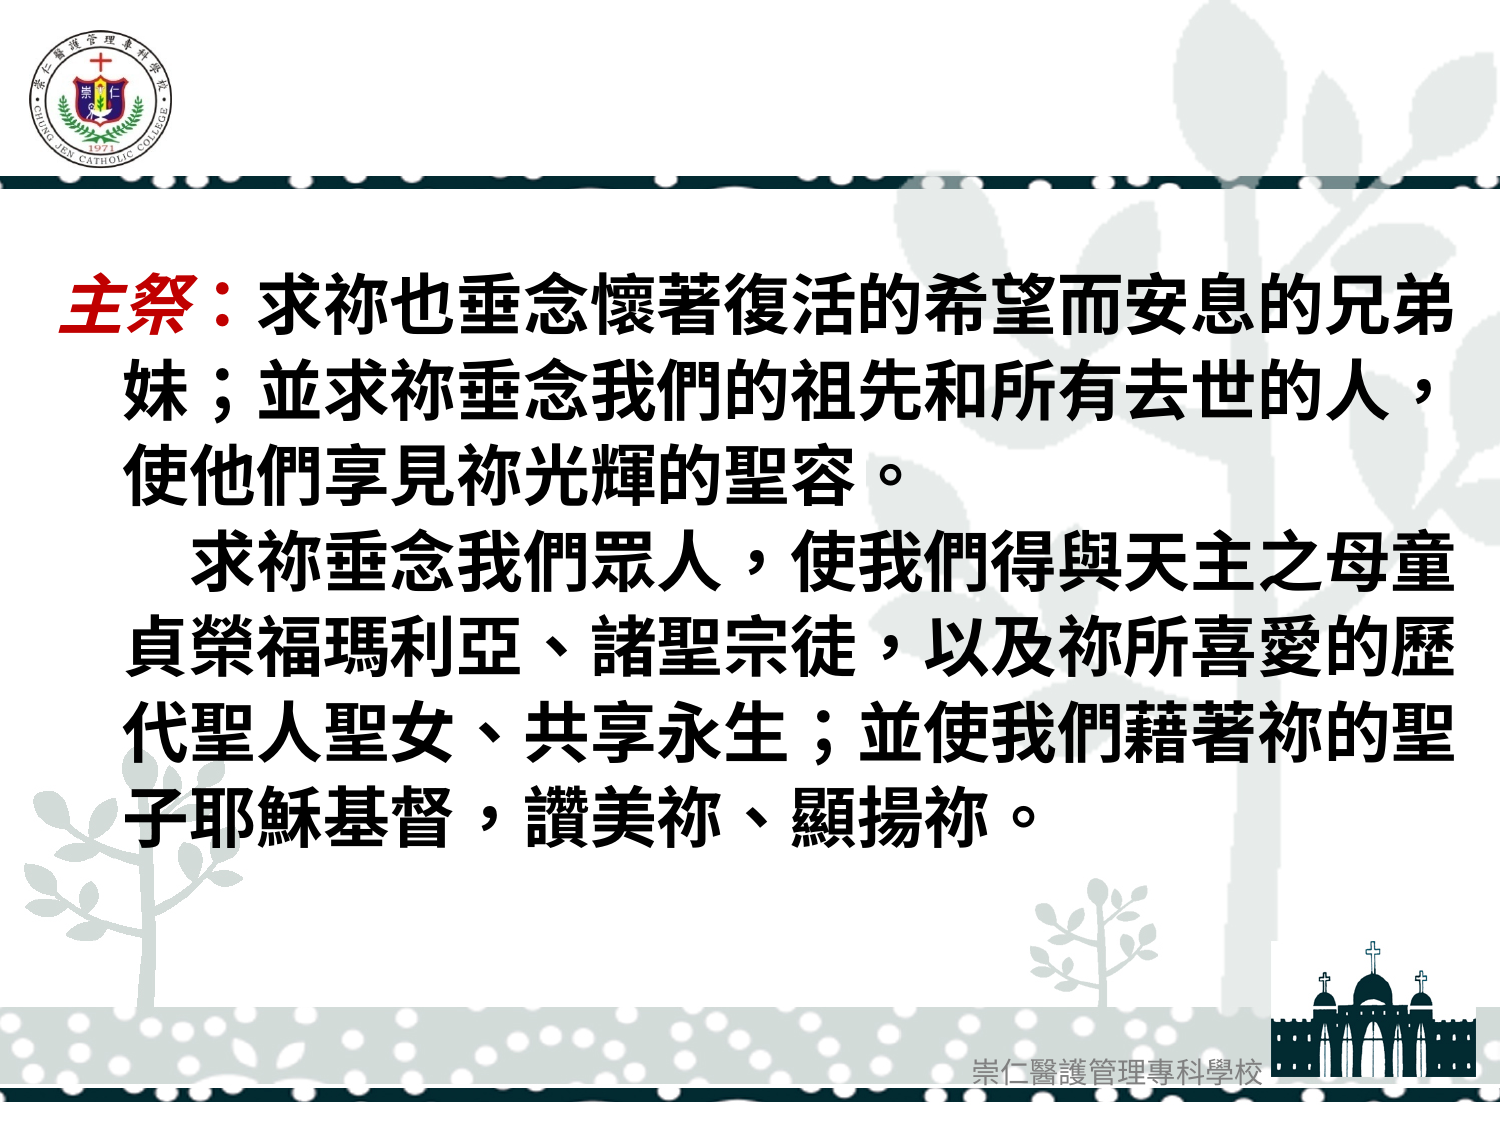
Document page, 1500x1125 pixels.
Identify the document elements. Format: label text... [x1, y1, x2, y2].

list 主祭：求祢也垂念懷著復活的希望而安息的兄弟 妹；並求祢垂念我們的祖先和所有去世的人， 使他們享見祢光輝的聖容。 求祢垂念我們眾人，使我們得與天主之母童 貞榮福瑪利亞、諸聖宗徒，以及祢所喜愛的歷 代聖人聖女、共享永生；並使我們藉著祢的聖 子耶穌基督，讚美祢、顯揚祢。 [41, 267, 1483, 1005]
text_box 崇仁醫護管理專科學校 [879, 1046, 1355, 1125]
